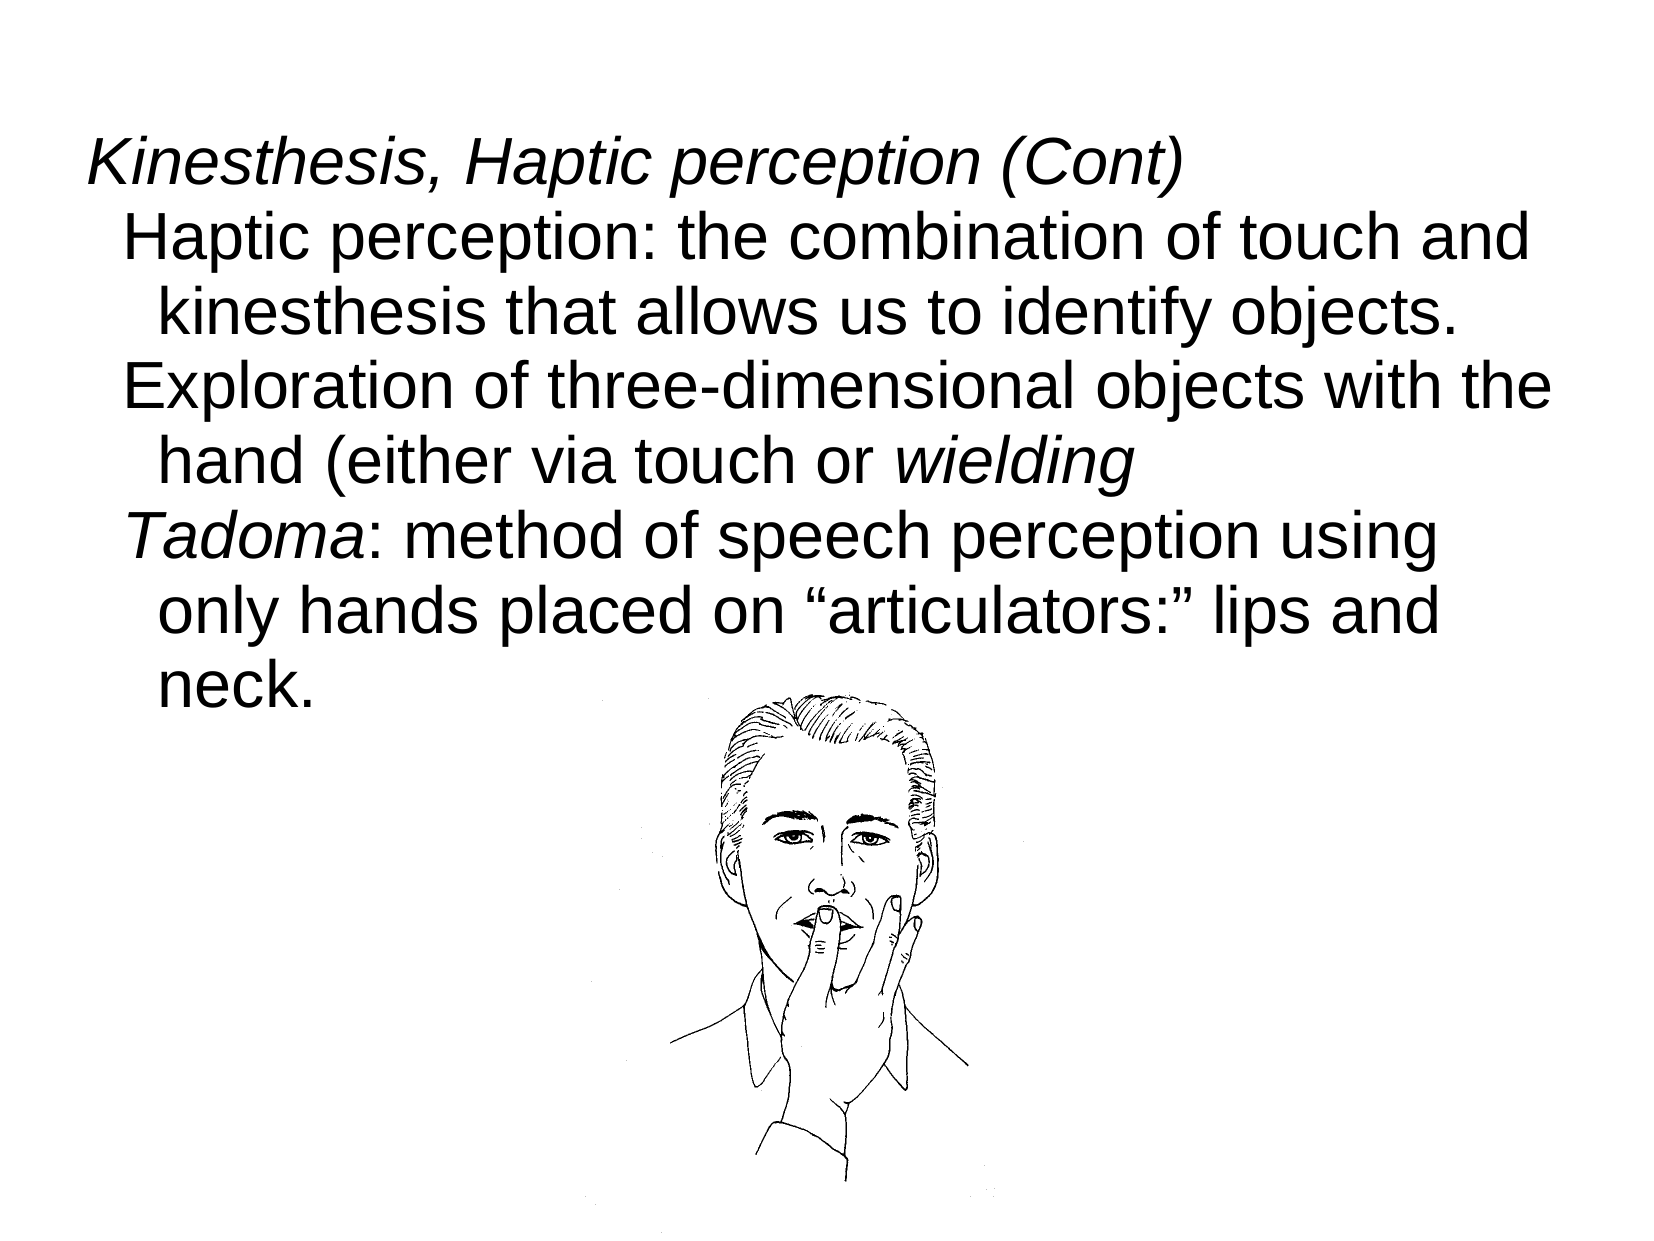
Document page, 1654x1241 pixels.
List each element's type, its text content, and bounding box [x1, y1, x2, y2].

text_box Kinesthesis, Haptic perception (Cont) Haptic perception: the combination of touch and kinesthesis that allows us to identify objects. Exploration of three-dimensional objects with the hand (either via touch or wielding Tadoma: method of speech perception using only hands placed on “articulators:” lips and neck. [86, 0, 1576, 959]
picture [583, 670, 1051, 1238]
